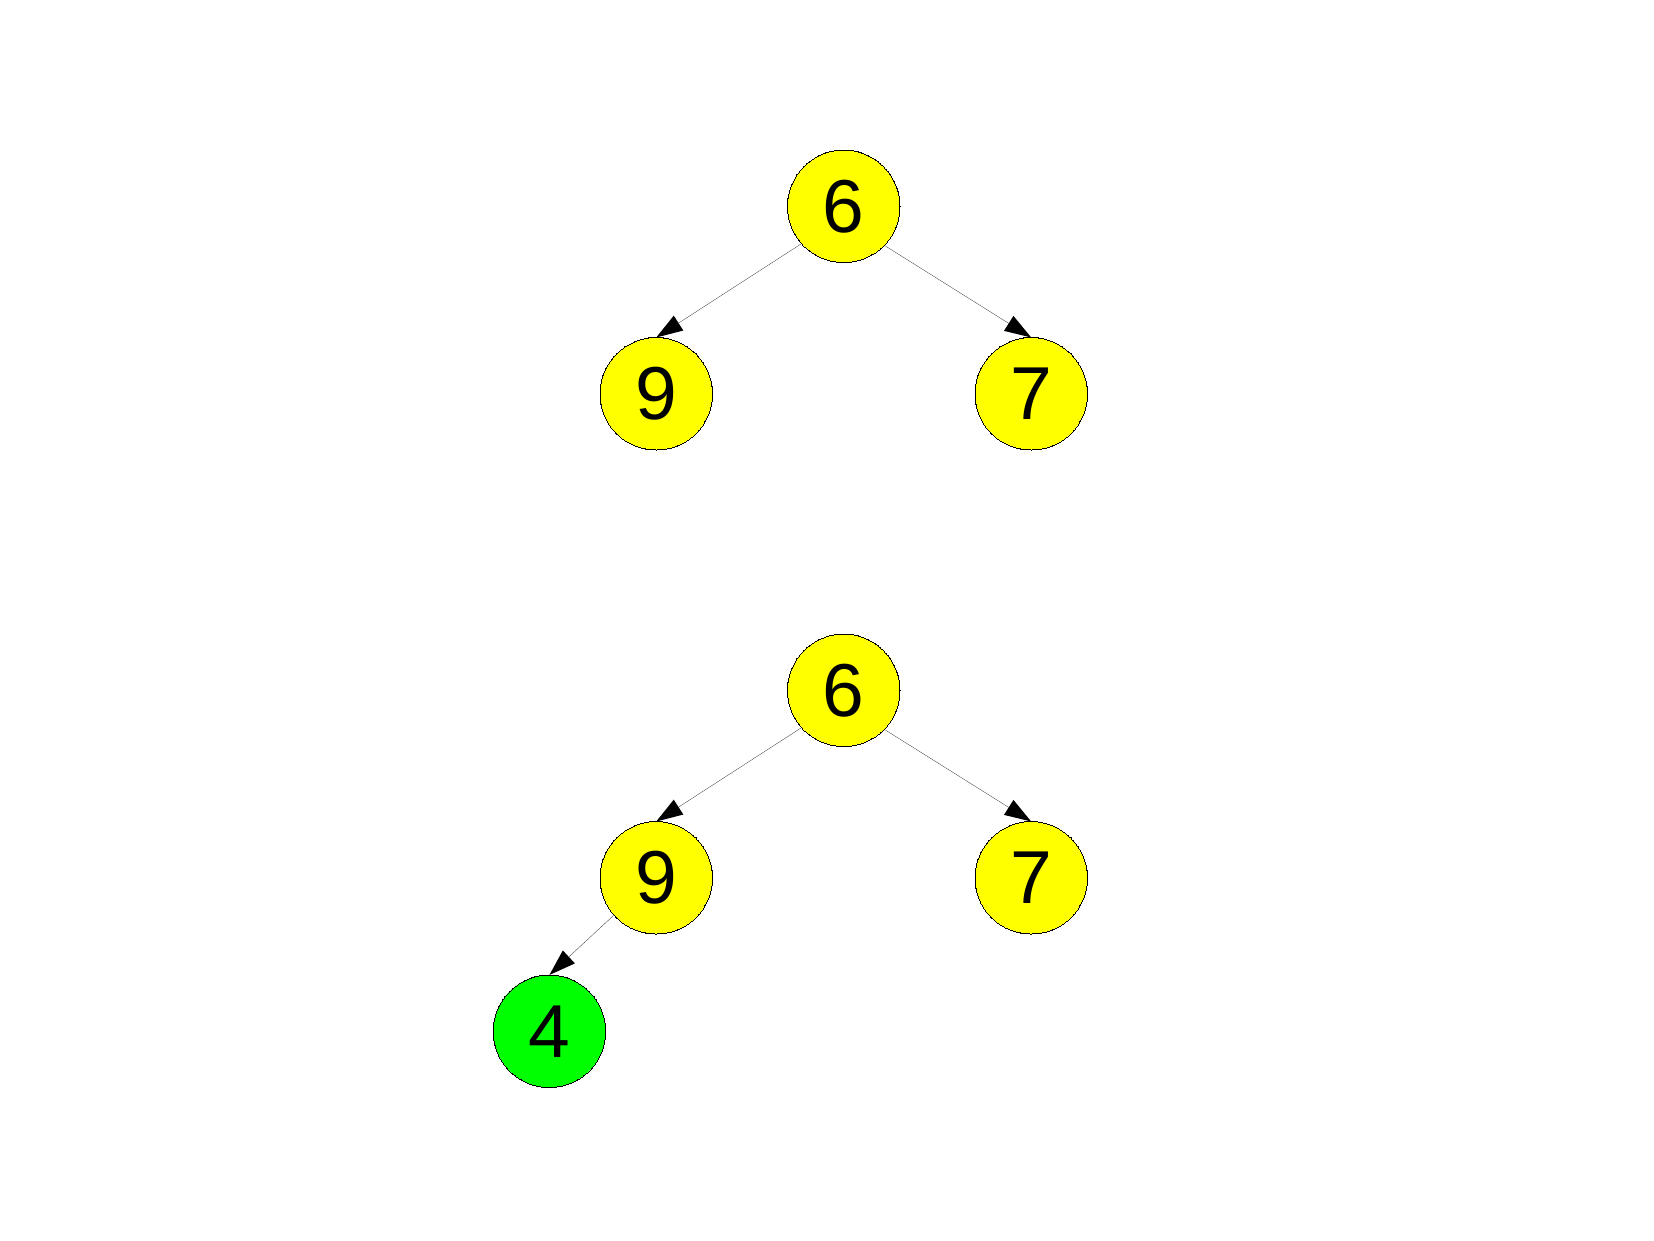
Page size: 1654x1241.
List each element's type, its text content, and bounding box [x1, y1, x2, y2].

text_box 7 [975, 821, 1088, 935]
text_box 9 [600, 821, 713, 935]
text_box 9 [600, 337, 713, 451]
text_box 7 [975, 337, 1088, 451]
text_box 6 [787, 150, 901, 263]
text_box 6 [787, 634, 901, 747]
text_box 4 [493, 975, 606, 1088]
